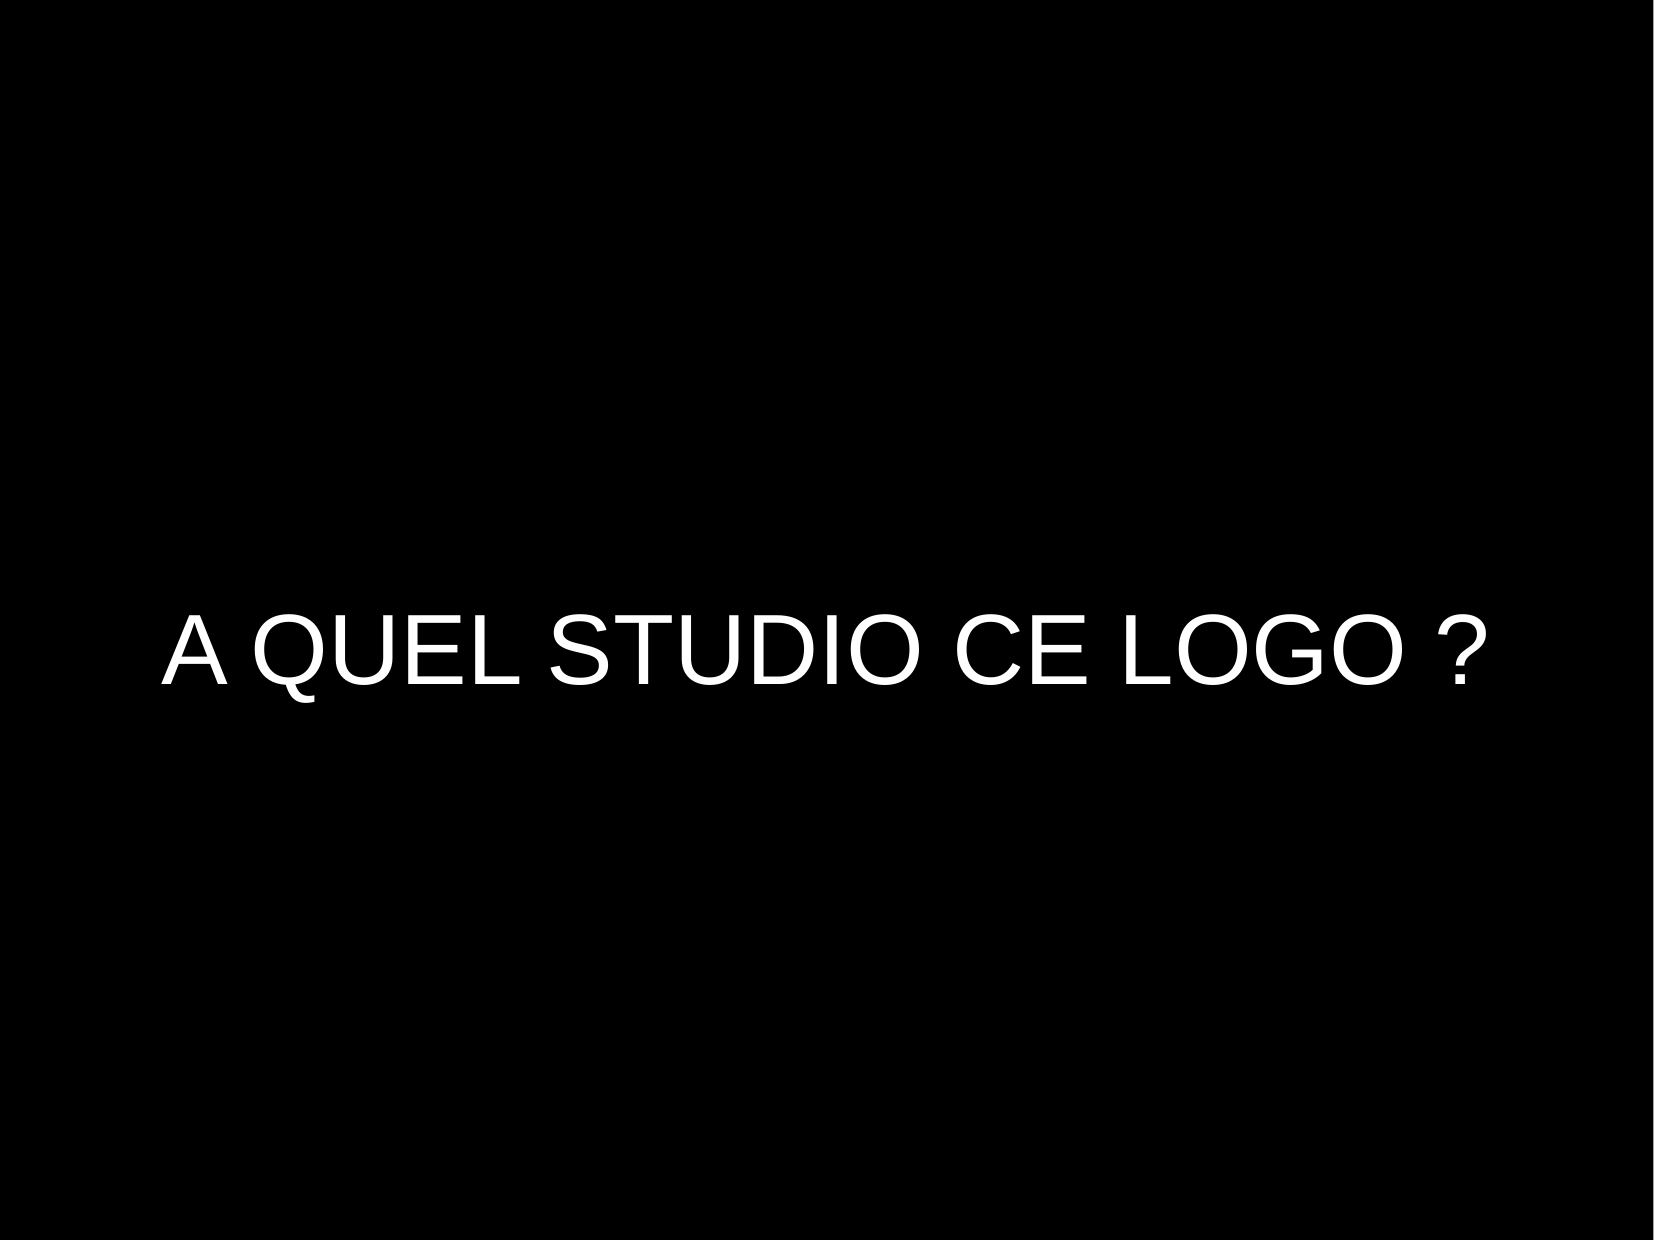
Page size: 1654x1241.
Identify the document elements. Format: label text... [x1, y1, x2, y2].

subtitle A QUEL STUDIO CE LOGO ? [82, 290, 1571, 1010]
